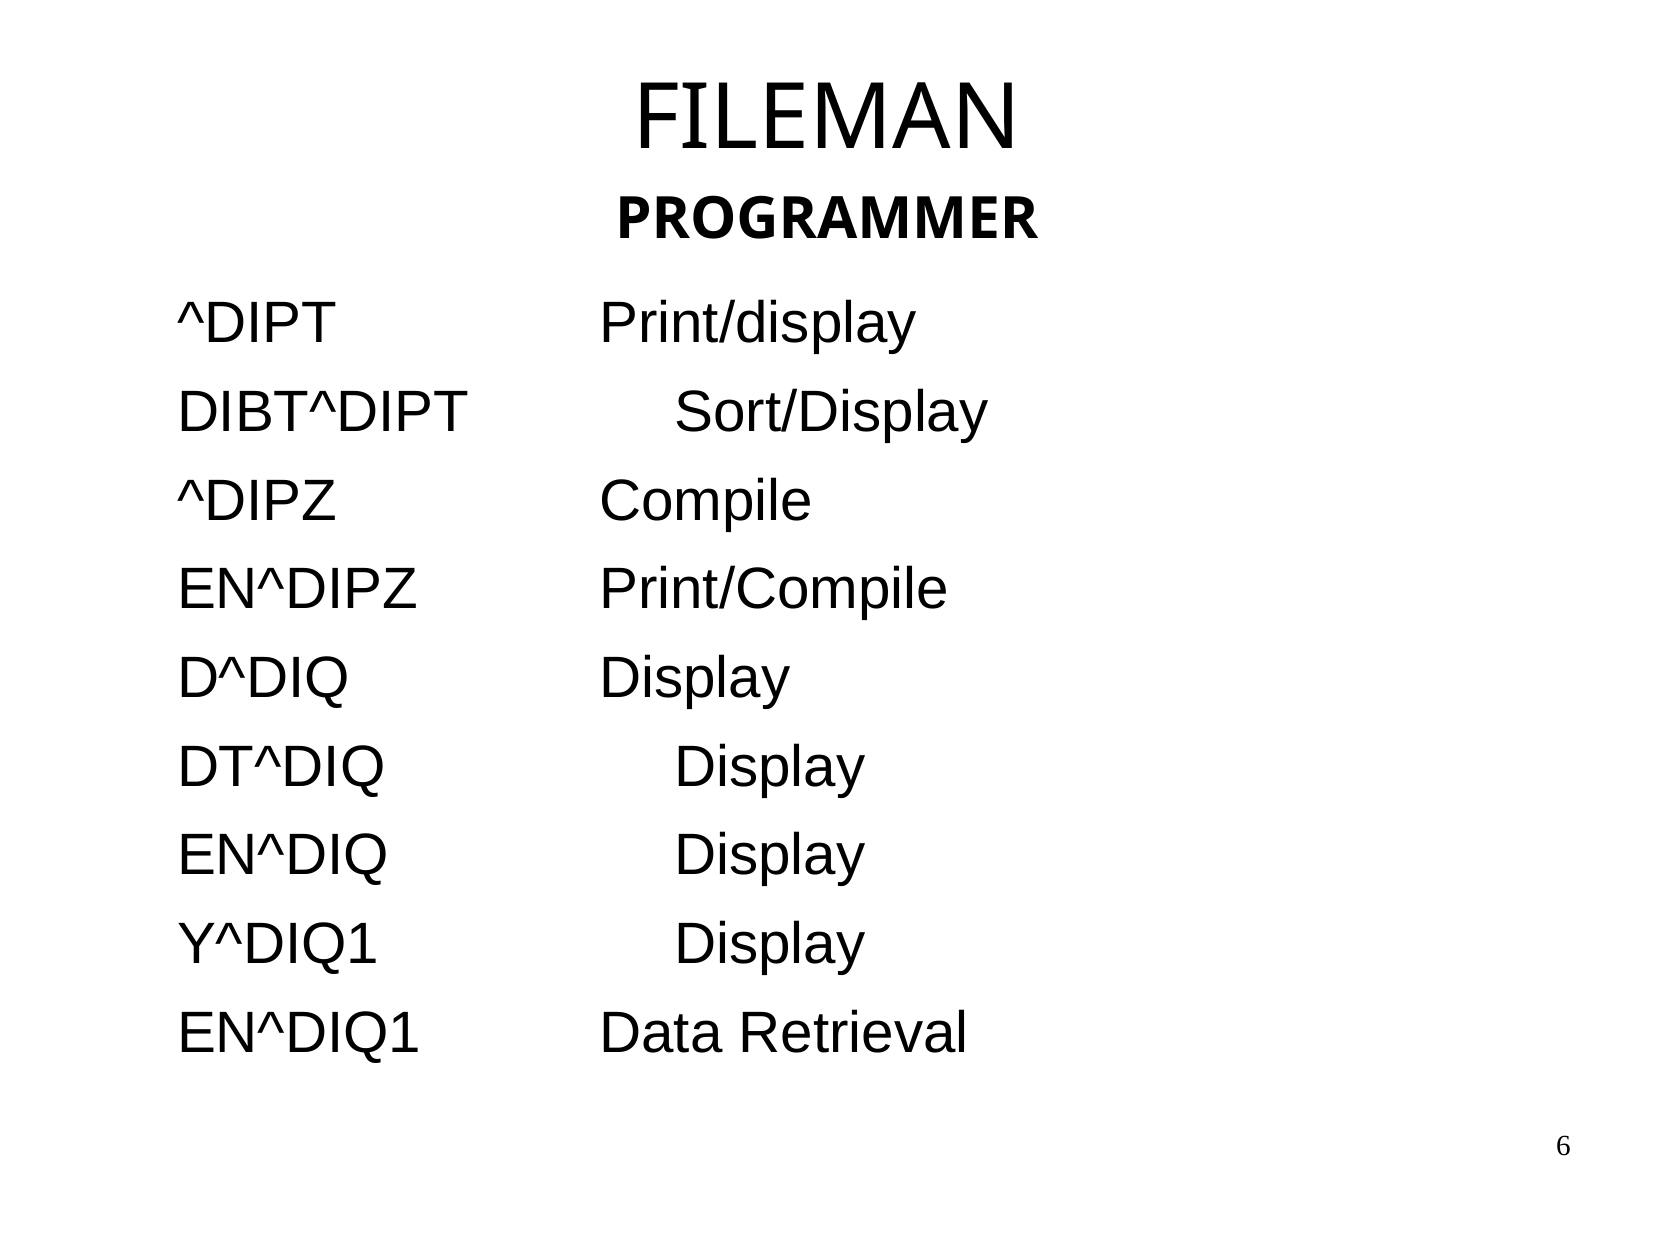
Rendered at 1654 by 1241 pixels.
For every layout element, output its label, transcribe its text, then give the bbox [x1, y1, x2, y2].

title FILEMAN PROGRAMMER [82, 47, 1571, 259]
list ^DIPT Print/display DIBT^DIPT Sort/Display ^DIPZ Compile EN^DIPZ Print/Compile D^DIQ Display DT^DIQ Display EN^DIQ Display Y^DIQ1 Display EN^DIQ1 Data Retrieval [82, 290, 1571, 1094]
